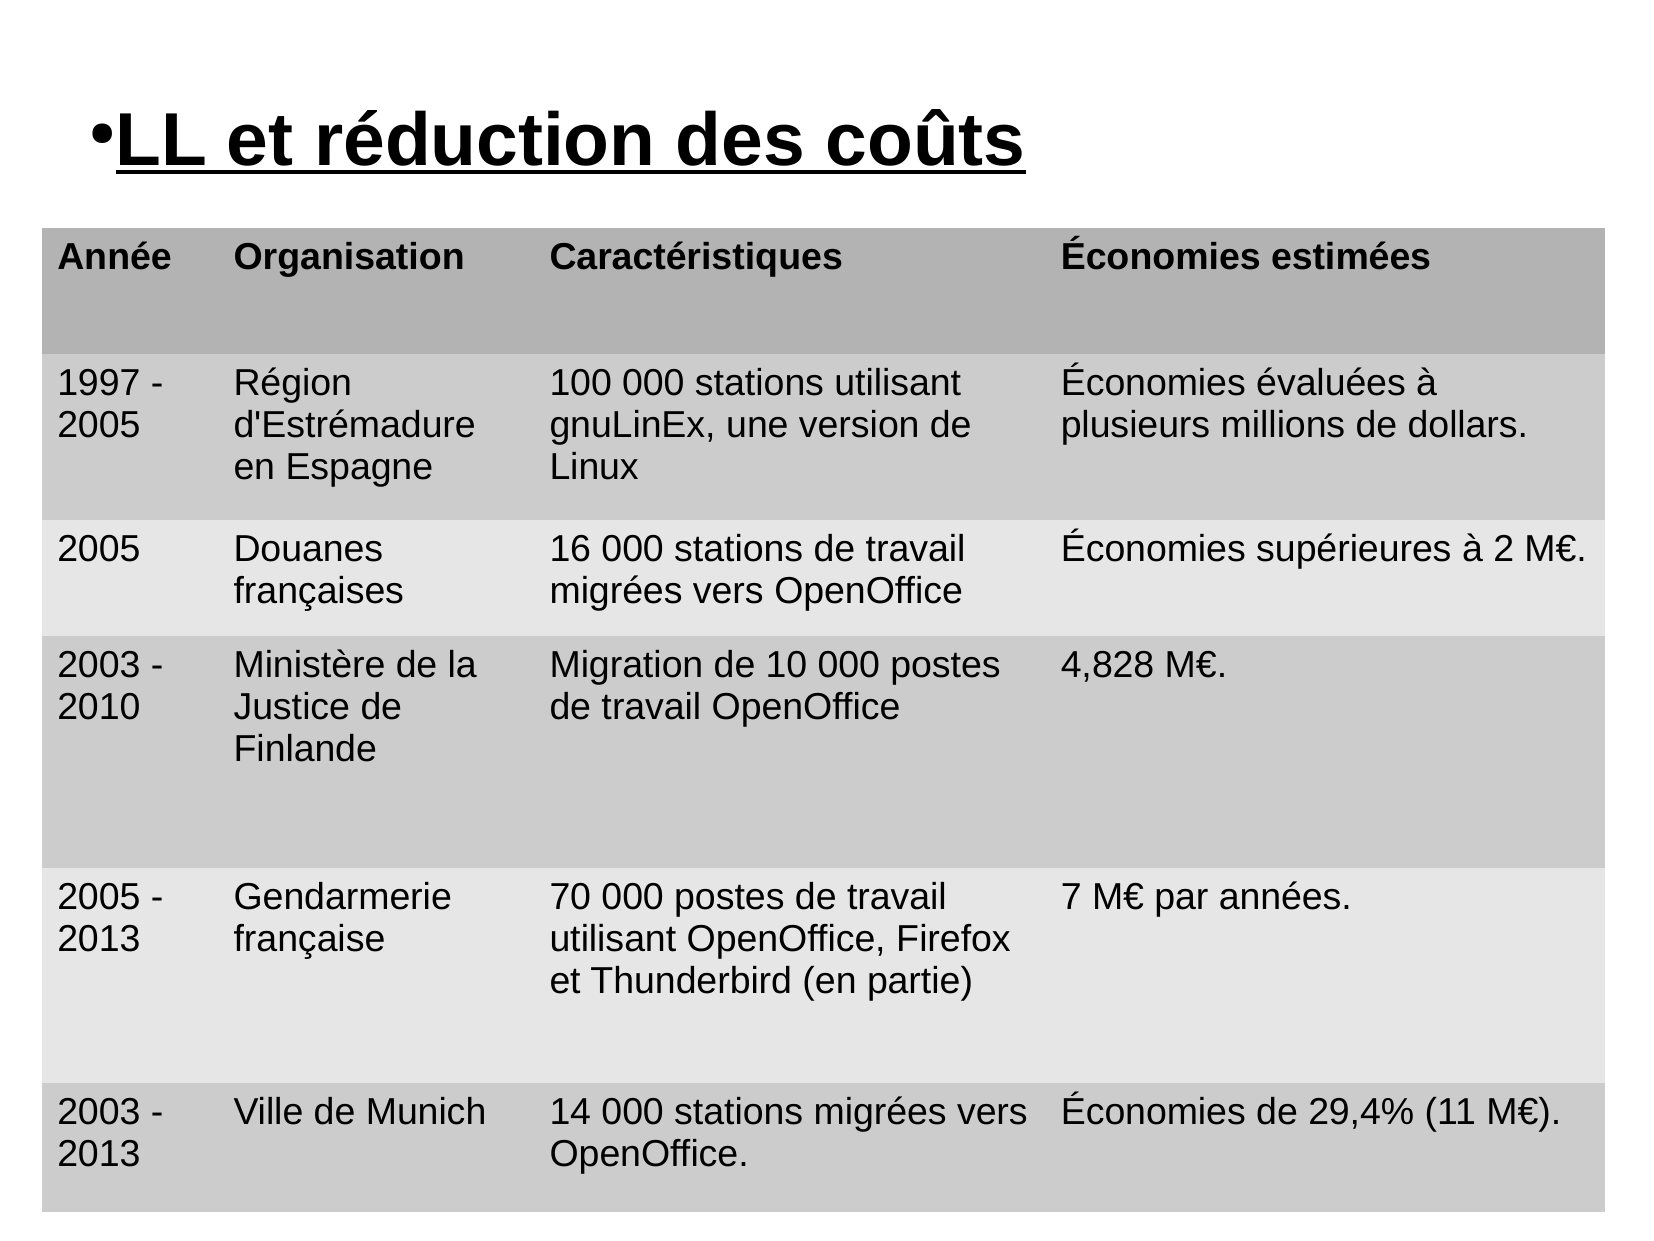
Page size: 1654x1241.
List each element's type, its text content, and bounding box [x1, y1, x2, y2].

table_cell 14 000 stations migrées vers OpenOffice. [535, 1083, 1046, 1212]
table_header Année [42, 228, 219, 354]
table_cell 2003 - 2010 [42, 636, 219, 868]
table_cell Région d'Estrémadure en Espagne [219, 354, 535, 520]
title LL et réduction des coûts [74, 32, 1563, 228]
table_cell Migration de 10 000 postes de travail OpenOffice [535, 636, 1046, 868]
table_cell Gendarmerie française [219, 868, 535, 1083]
table_cell Économies supérieures à 2 M€. [1046, 520, 1605, 636]
table_cell 2005 - 2013 [42, 868, 219, 1083]
table_cell 16 000 stations de travail migrées vers OpenOffice [535, 520, 1046, 636]
table_header Caractéristiques [535, 228, 1046, 354]
table_cell 70 000 postes de travail utilisant OpenOffice, Firefox et Thunderbird (en partie) [535, 868, 1046, 1083]
table_cell Ville de Munich [219, 1083, 535, 1212]
table_header Économies estimées [1046, 228, 1605, 354]
table_cell Ministère de la Justice de Finlande [219, 636, 535, 868]
table_cell 2005 [42, 520, 219, 636]
table_cell Économies de 29,4% (11 M€). [1046, 1083, 1605, 1212]
table_cell 100 000 stations utilisant gnuLinEx, une version de Linux [535, 354, 1046, 520]
table_header Organisation [219, 228, 535, 354]
table_cell 2003 - 2013 [42, 1083, 219, 1212]
table_cell 4,828 M€. [1046, 636, 1605, 868]
table_cell 1997 -2005 [42, 354, 219, 520]
table_cell Douanes françaises [219, 520, 535, 636]
table_cell Économies évaluées à plusieurs millions de dollars. [1046, 354, 1605, 520]
table_cell 7 M€ par années. [1046, 868, 1605, 1083]
